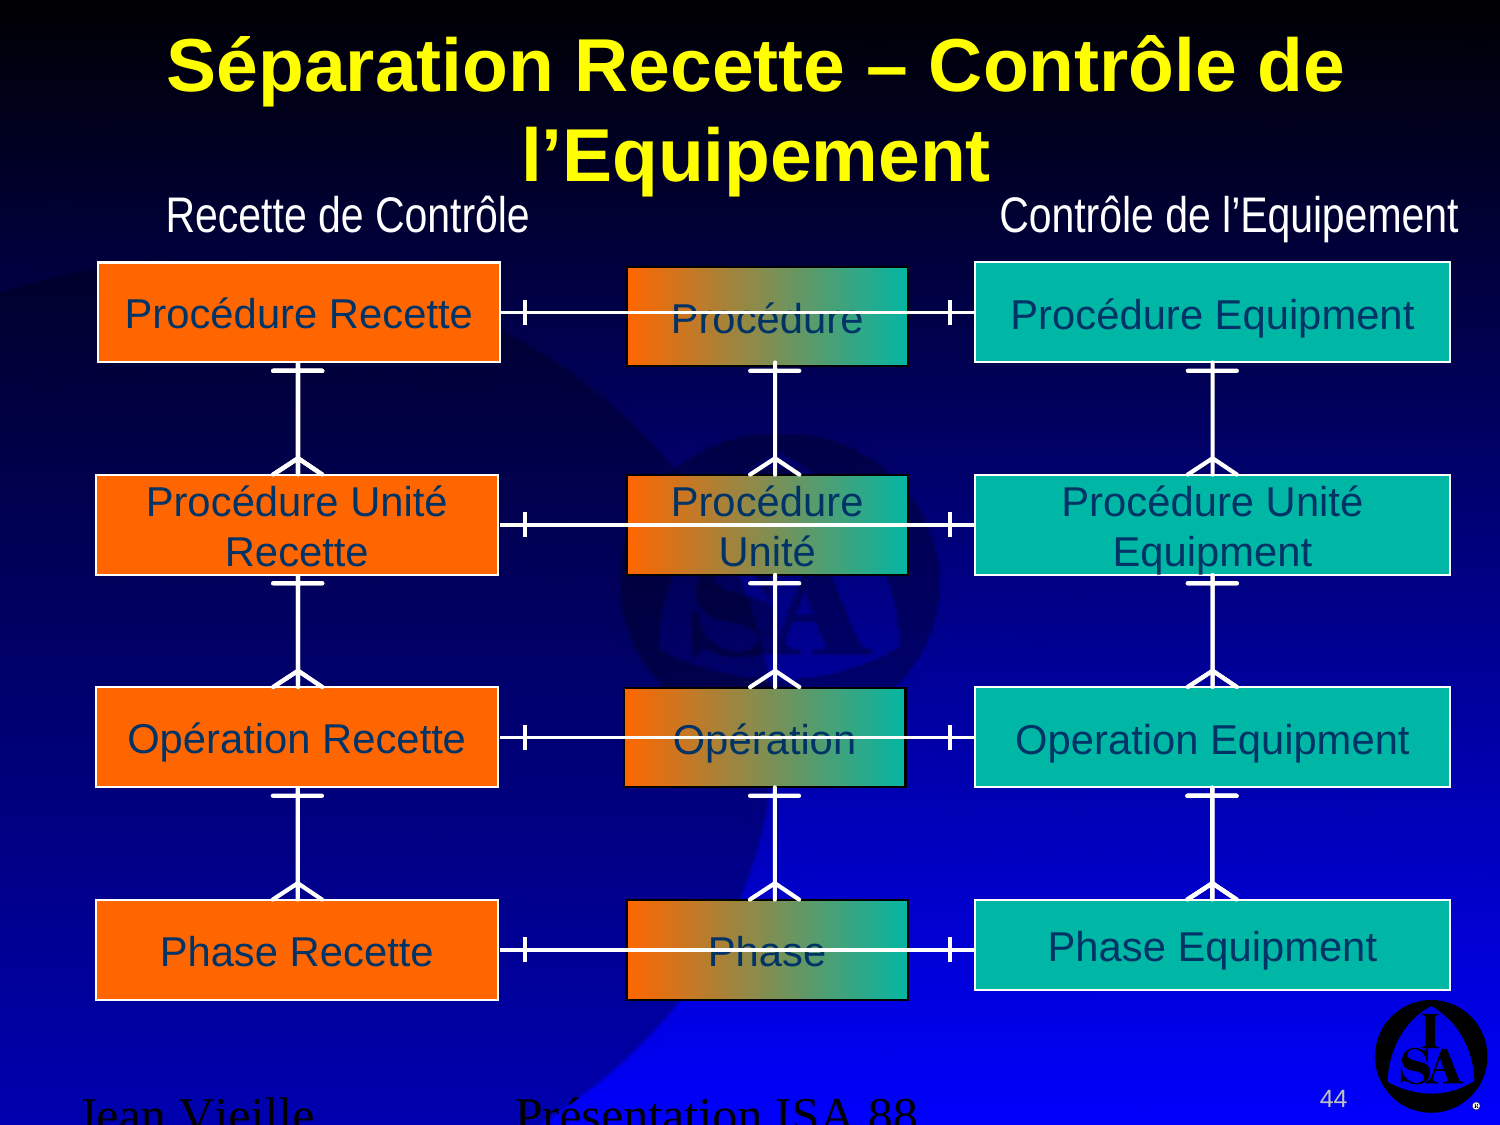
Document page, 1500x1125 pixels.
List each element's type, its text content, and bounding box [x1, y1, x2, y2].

text_box Procédure [785, 314, 796, 331]
text_box Procédure Equipment [974, 262, 1450, 363]
text_box Procédure Unité [626, 527, 909, 575]
text_box Opération [623, 739, 906, 788]
text_box Contrôle de l’Equipement [984, 174, 1474, 250]
picture [148, 1111, 157, 1125]
picture [102, 1110, 112, 1118]
text_box Opération Recette [95, 687, 498, 788]
picture [898, 1116, 911, 1125]
picture [234, 1110, 244, 1118]
text_box Operation Equipment [974, 687, 1450, 788]
picture [607, 1110, 617, 1118]
text_box Procédure Unité Recette [95, 475, 498, 575]
picture [565, 1110, 575, 1118]
picture [124, 1120, 133, 1125]
text_box Opération [623, 687, 906, 736]
picture [718, 1110, 731, 1125]
text_box Recette de Contrôle [150, 174, 546, 250]
picture [874, 1101, 885, 1114]
text_box Procédure Recette [97, 262, 500, 363]
picture [668, 1120, 677, 1125]
picture [873, 1116, 886, 1125]
text_box Opération [678, 739, 698, 751]
picture [0, 0, 1500, 1125]
text_box Phase [714, 940, 729, 948]
text_box Procédure [626, 266, 909, 311]
text_box Phase Equipment [974, 899, 1450, 991]
picture [899, 1101, 910, 1114]
title Séparation Recette – Contrôle de l’Equipement [75, 8, 1438, 204]
picture [830, 1103, 841, 1118]
picture [745, 1111, 754, 1125]
text_box Phase [626, 900, 909, 948]
picture [298, 1110, 308, 1118]
text_box Procédure [809, 314, 820, 331]
text_box Procédure [626, 314, 909, 367]
text_box Procédure [718, 314, 730, 331]
picture [828, 1121, 843, 1125]
picture [631, 1111, 640, 1125]
text_box Procédure Unité [626, 474, 909, 523]
text_box Phase Recette [95, 900, 498, 1000]
picture [524, 1101, 535, 1117]
text_box Phase [626, 952, 909, 1000]
text_box Procédure Unité Equipment [974, 474, 1450, 575]
